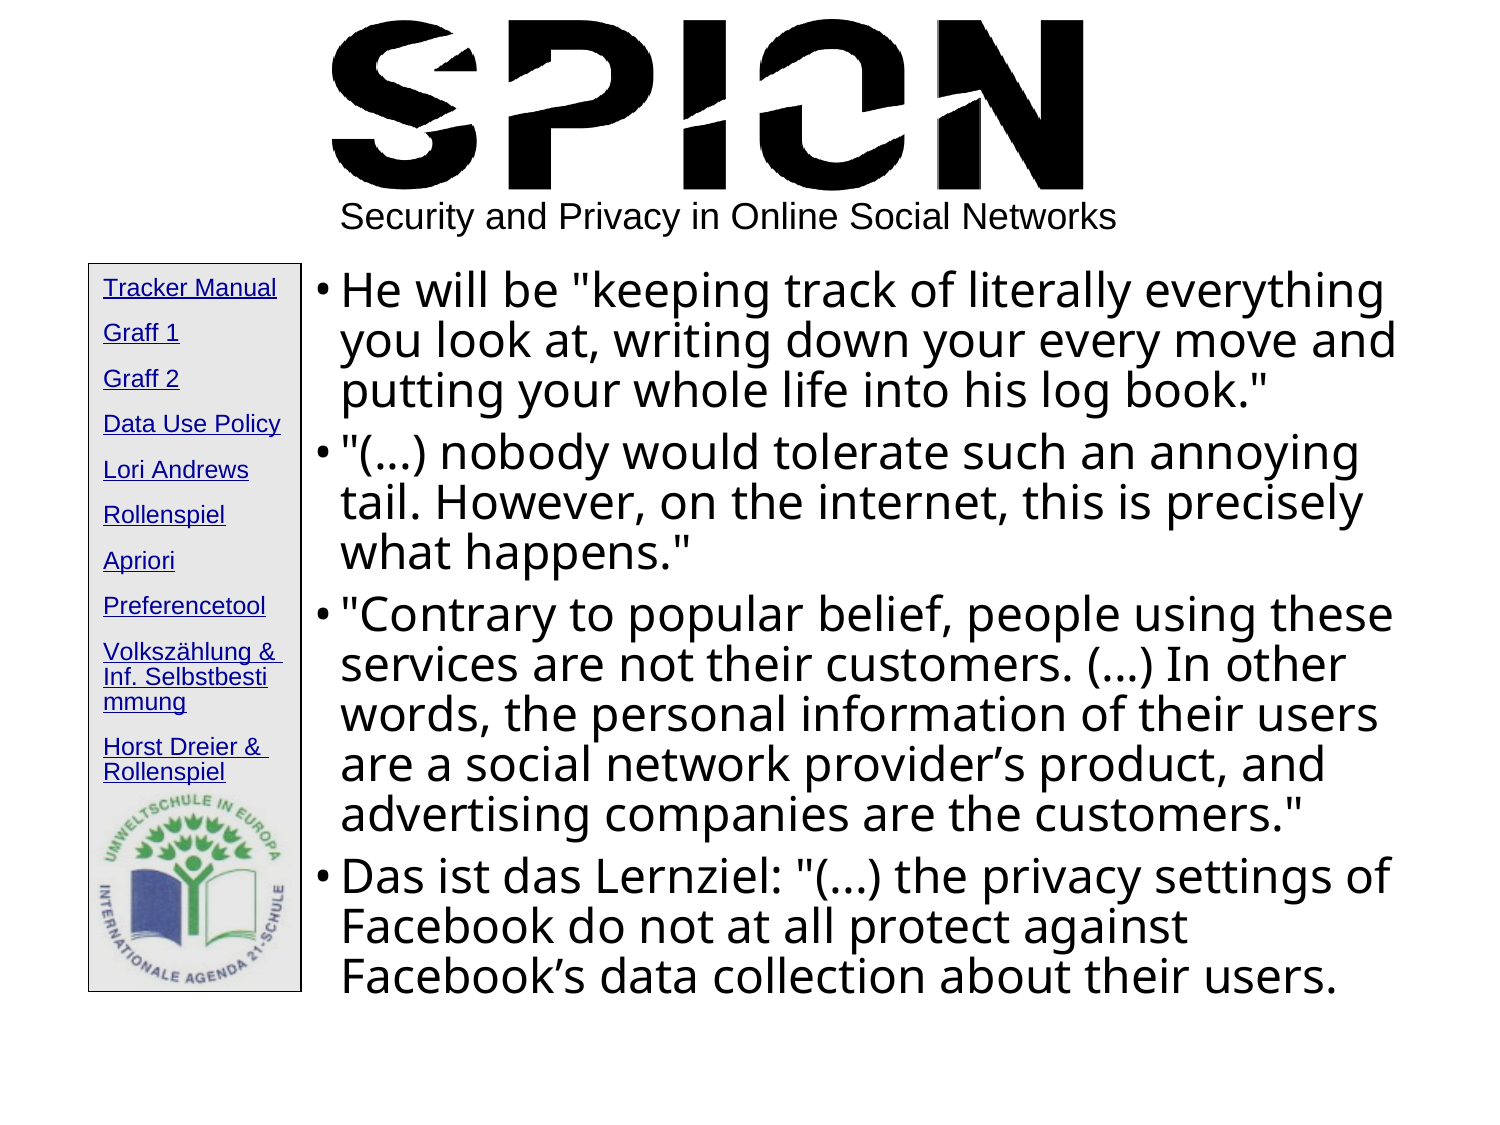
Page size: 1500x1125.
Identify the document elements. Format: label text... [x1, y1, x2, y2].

list He will be "keeping track of literally everything you look at, writing down your every move and putting your whole life into his log book." "(...) nobody would tolerate such an annoying tail. However, on the internet, this is precisely what happens." "Contrary to popular belief, people using these services are not their customers. (...) In other words, the personal information of their users are a social network provider’s product, and advertising companies are the customers." Das ist das Lernziel: "(...) the privacy settings of Facebook do not at all protect against Facebook’s data collection about their users. [312, 267, 1412, 1027]
picture [324, 0, 1093, 208]
picture [88, 992, 293, 996]
